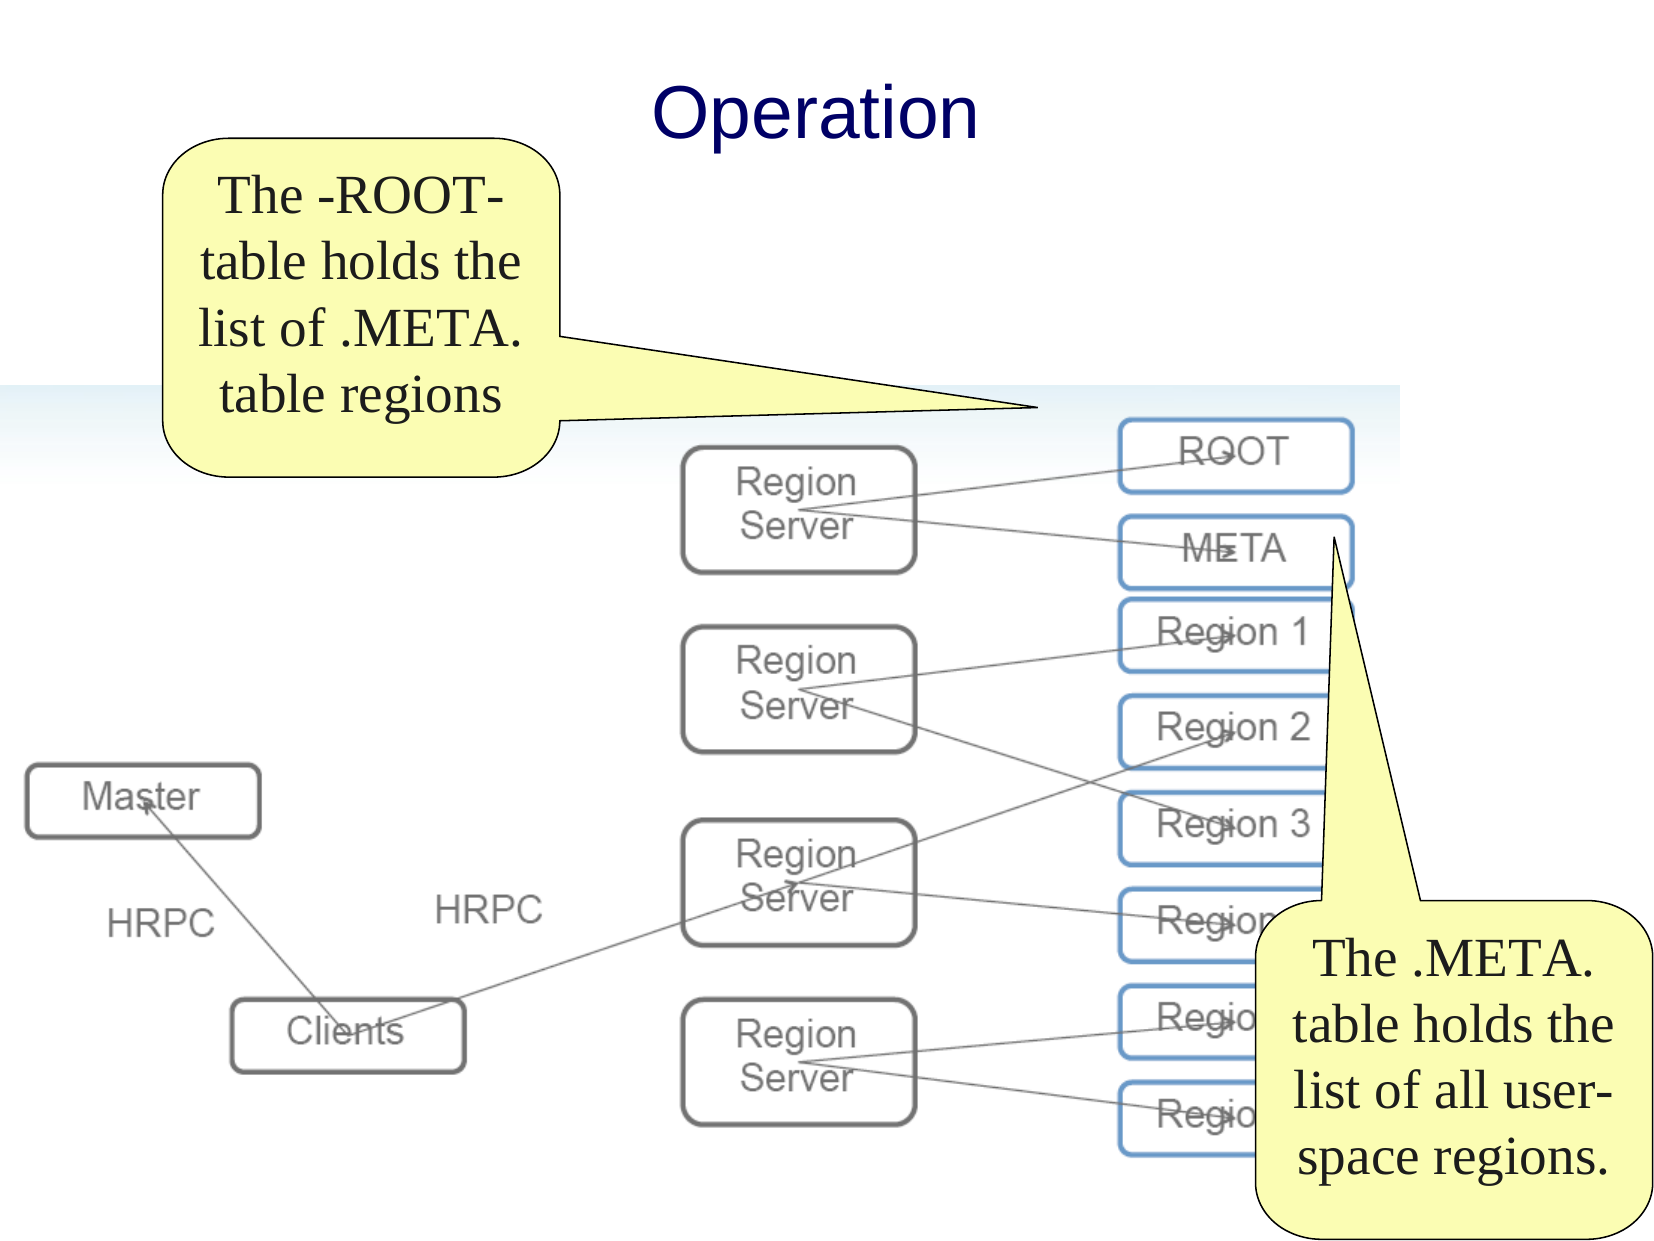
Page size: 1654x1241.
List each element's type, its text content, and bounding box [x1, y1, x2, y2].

text_box The -ROOT- table holds the list of .META. table regions [162, 138, 1038, 478]
picture [0, 385, 1400, 1202]
text_box The .META. table holds the list of all user-space regions. [1255, 536, 1653, 1240]
title Operation [123, 34, 1530, 191]
